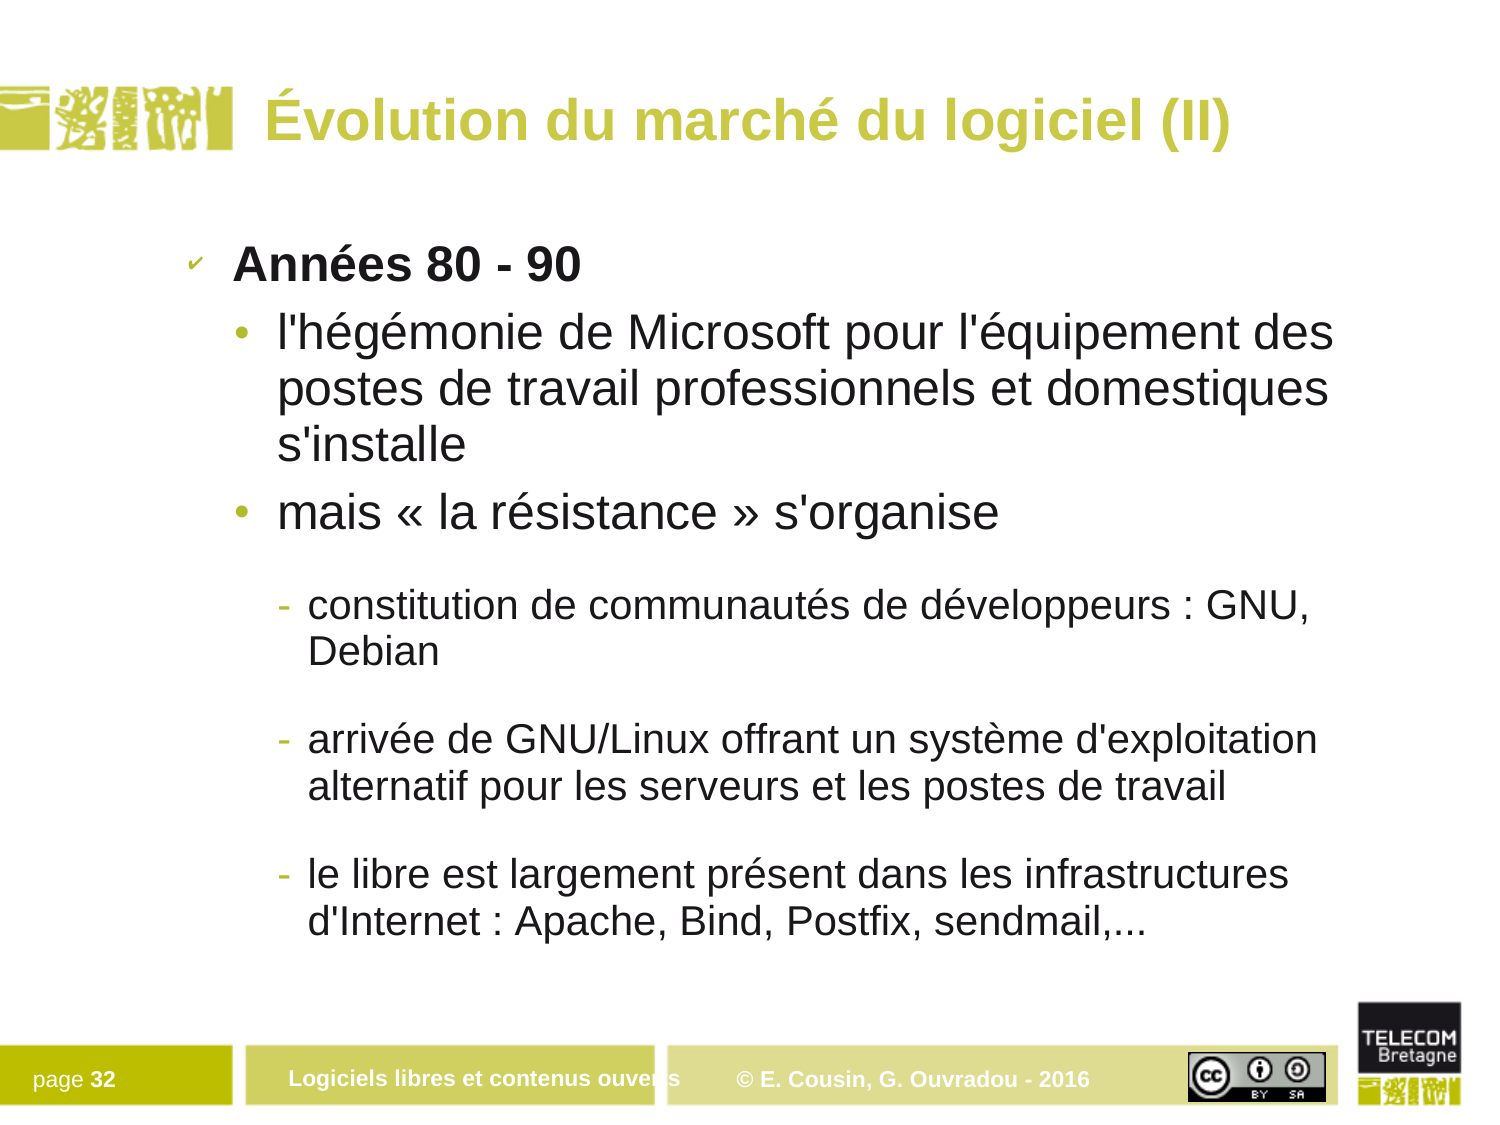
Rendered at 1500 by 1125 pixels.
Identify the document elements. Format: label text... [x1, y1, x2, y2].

picture [0, 0, 1500, 1125]
list Années 80 - 90 l'hégémonie de Microsoft pour l'équipement des postes de travail professionnels et domestiques s'installe mais « la résistance » s'organise constitution de communautés de développeurs : GNU, Debian arrivée de GNU/Linux offrant un système d'exploitation alternatif pour les serveurs et les postes de travail le libre est largement présent dans les infrastructures d'Internet : Apache, Bind, Postfix, sendmail,... [188, 236, 1447, 958]
title Évolution du marché du logiciel (II) [264, 65, 1459, 176]
